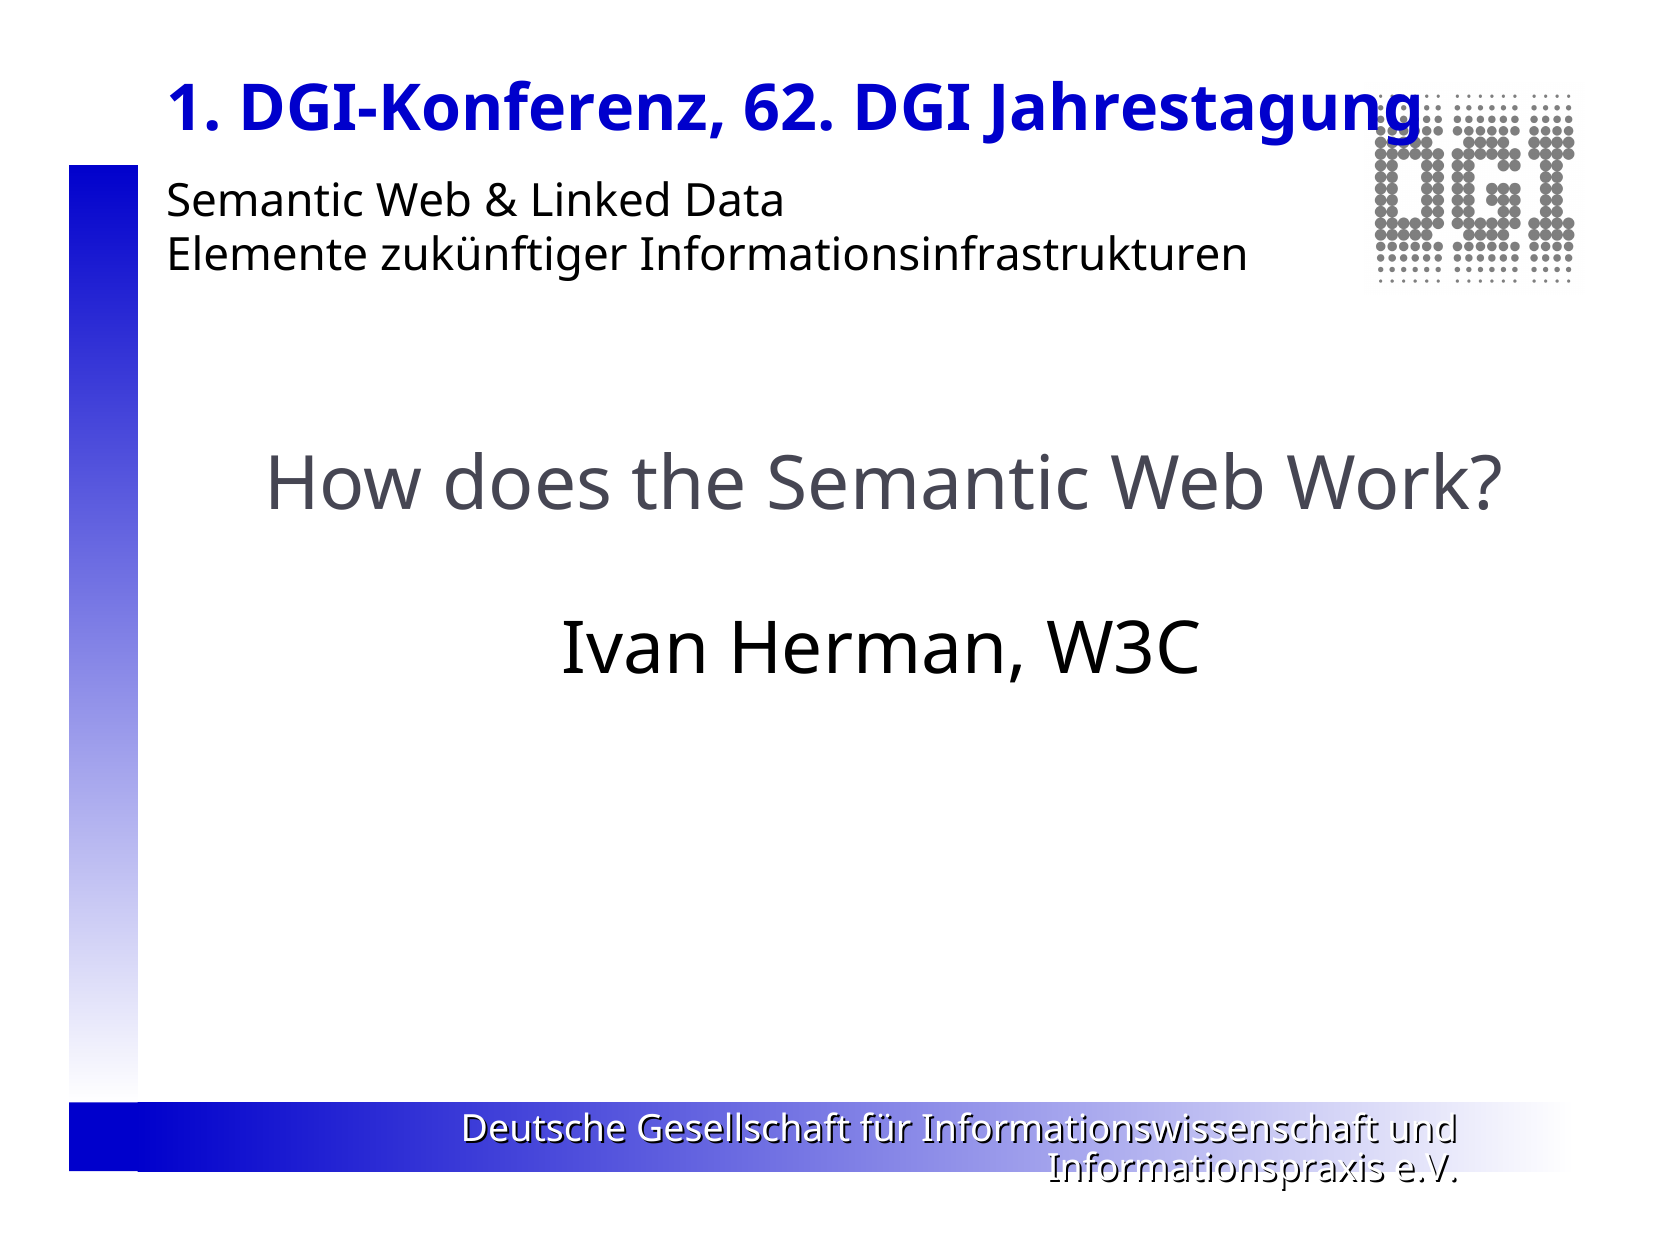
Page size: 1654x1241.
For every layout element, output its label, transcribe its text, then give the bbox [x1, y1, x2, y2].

picture [1364, 82, 1585, 295]
title How does the Semantic Web Work? [248, 325, 1544, 533]
text_box Ivan Herman, W3C [303, 592, 1461, 910]
